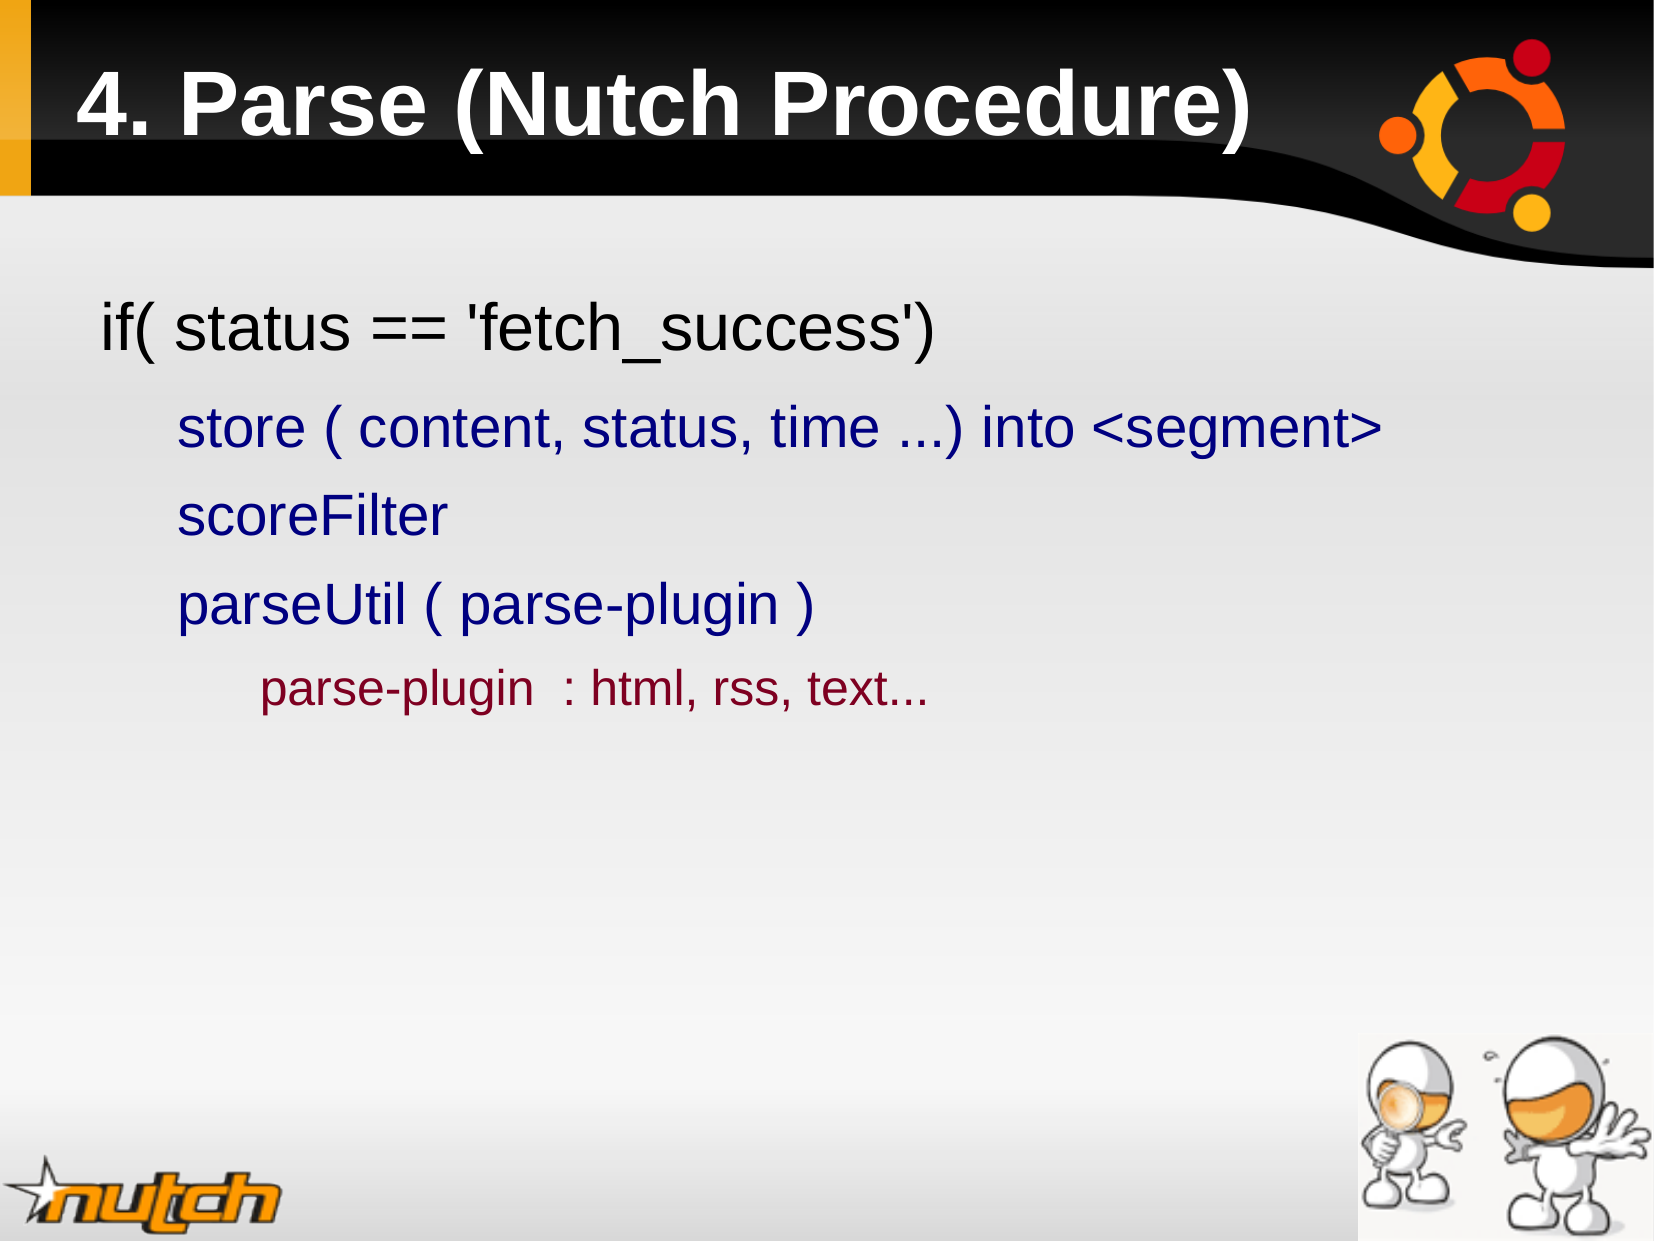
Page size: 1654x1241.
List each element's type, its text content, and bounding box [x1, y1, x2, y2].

picture [0, 0, 1654, 1241]
list if( status == 'fetch_success') store ( content, status, time ...) into <segment> scoreFilter parseUtil ( parse-plugin ) parse-plugin : html, rss, text... [82, 290, 1571, 1094]
title 4. Parse (Nutch Procedure) [76, 7, 1565, 200]
